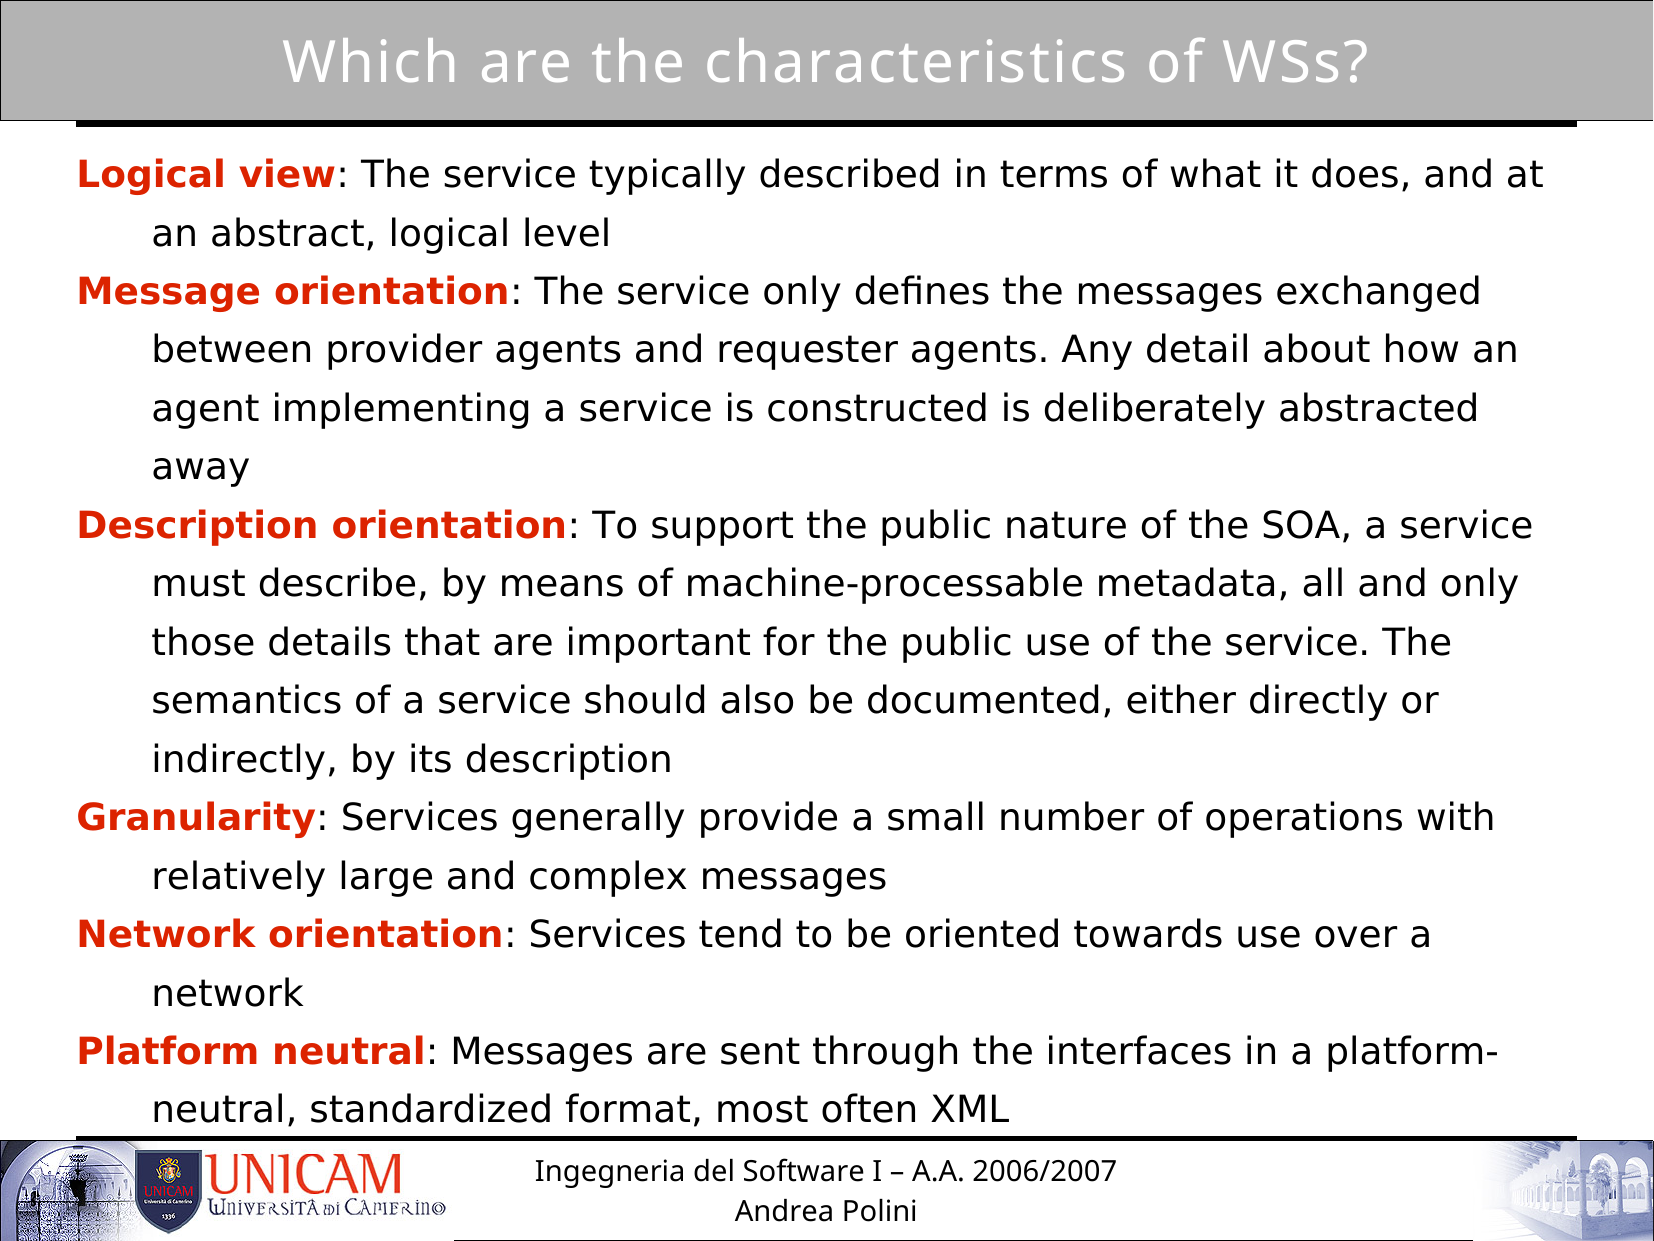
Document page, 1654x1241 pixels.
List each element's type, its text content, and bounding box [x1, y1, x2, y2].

title Which are the characteristics of WSs? [0, 0, 1653, 121]
list Logical view: The service typically described in terms of what it does, and at an abstract, logical level Message orientation: The service only defines the messages exchanged between provider agents and requester agents. Any detail about how an agent implementing a service is constructed is deliberately abstracted away Description orientation: To support the public nature of the SOA, a service must describe, by means of machine-processable metadata, all and only those details that are important for the public use of the service. The semantics of a service should also be documented, either directly or indirectly, by its description Granularity: Services generally provide a small number of operations with relatively large and complex messages Network orientation: Services tend to be oriented towards use over a network Platform neutral: Messages are sent through the interfaces in a platform-neutral, standardized format, most often XML [76, 152, 1577, 1148]
picture [1473, 1141, 1654, 1241]
picture [0, 1141, 454, 1241]
